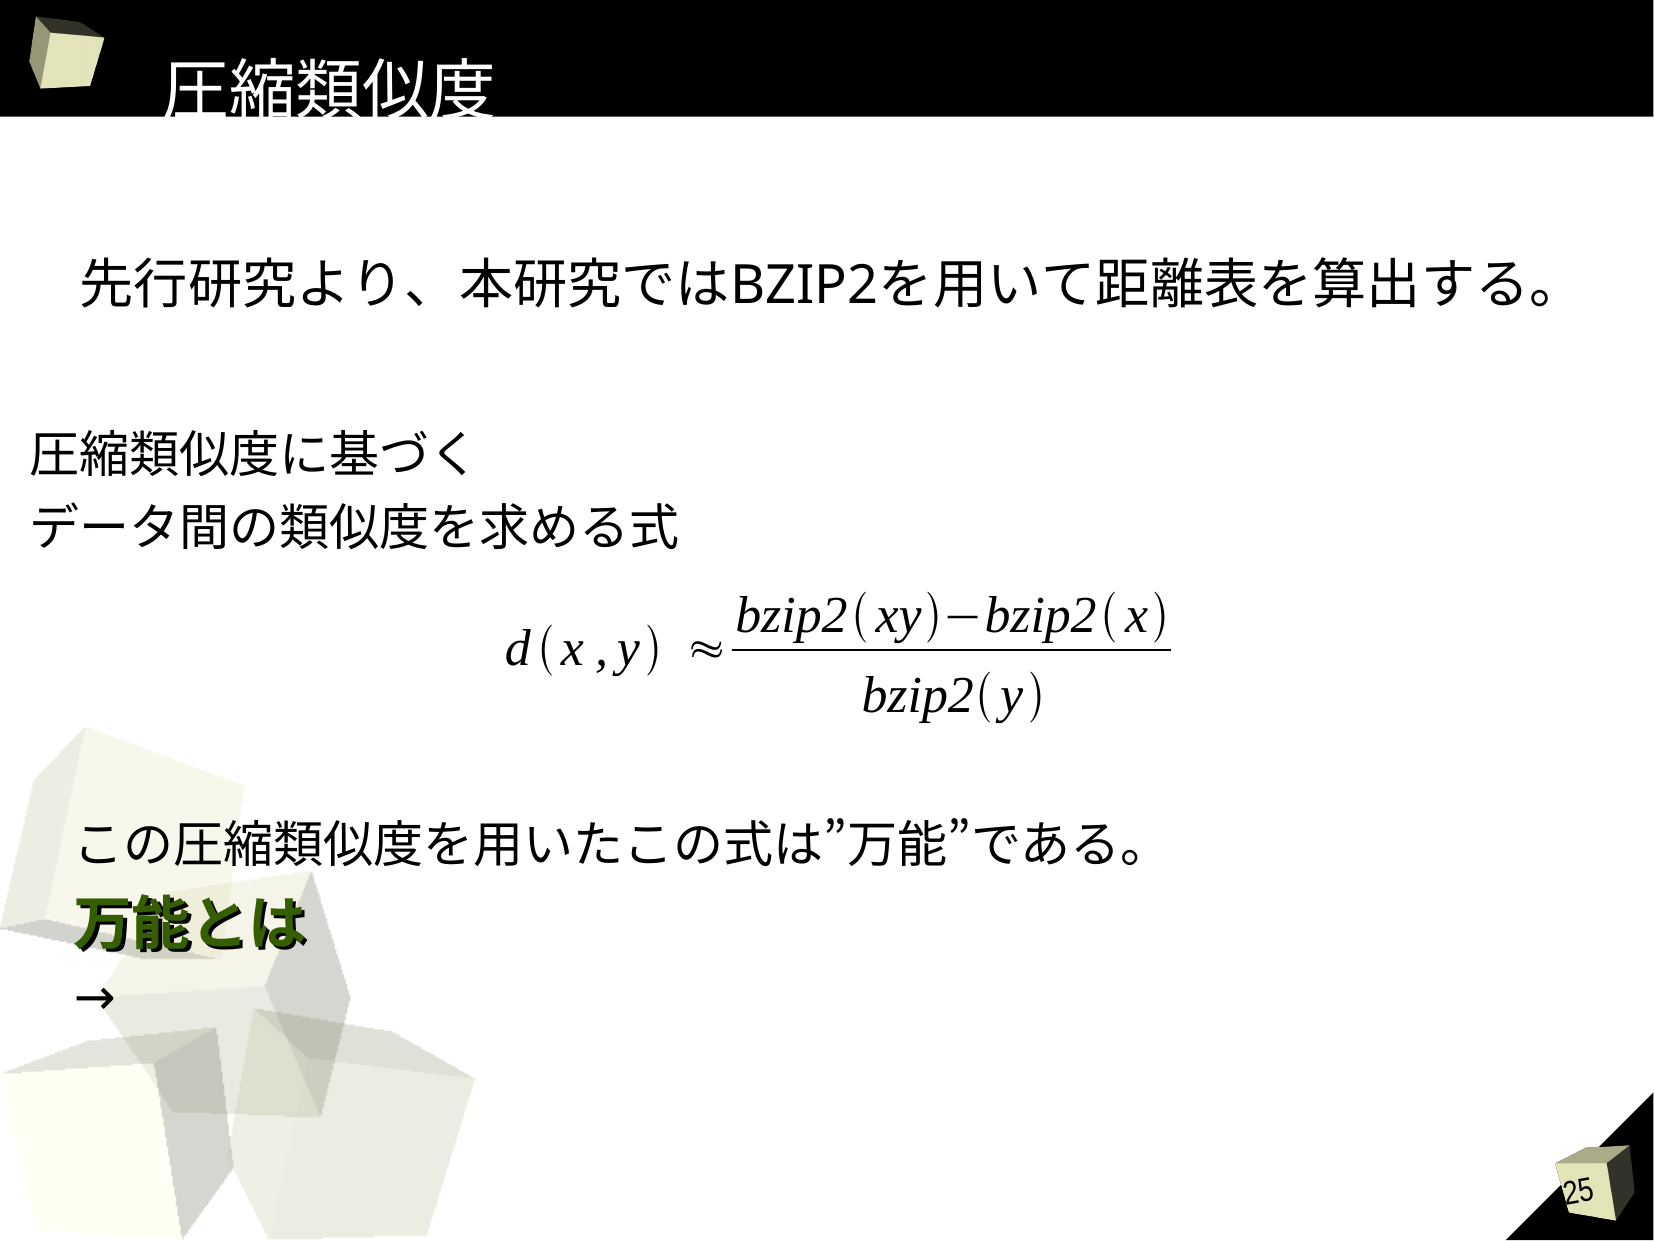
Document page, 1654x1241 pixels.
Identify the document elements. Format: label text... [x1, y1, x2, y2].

title [355, 112, 373, 119]
title [436, 112, 458, 119]
text_box 圧縮類似度 [147, 29, 975, 112]
title [377, 112, 395, 119]
title [394, 112, 423, 119]
text_box 圧縮類似度に基づく データ間の類似度を求める式 [29, 383, 1182, 591]
title [424, 112, 434, 119]
picture [0, 726, 477, 1241]
chart [565, 558, 1099, 692]
title [246, 112, 259, 119]
title [263, 112, 269, 119]
text_box この圧縮類似度を用いたこの式は”万能”である。 万能とは → [59, 797, 1477, 1182]
subtitle 先行研究より、本研究ではBZIP2を用いて距離表を算出する。 [44, 177, 1595, 384]
title [328, 112, 355, 119]
title [169, 112, 242, 119]
title [118, 0, 1595, 119]
picture [497, 591, 1182, 739]
title [291, 112, 329, 119]
title [450, 114, 484, 119]
